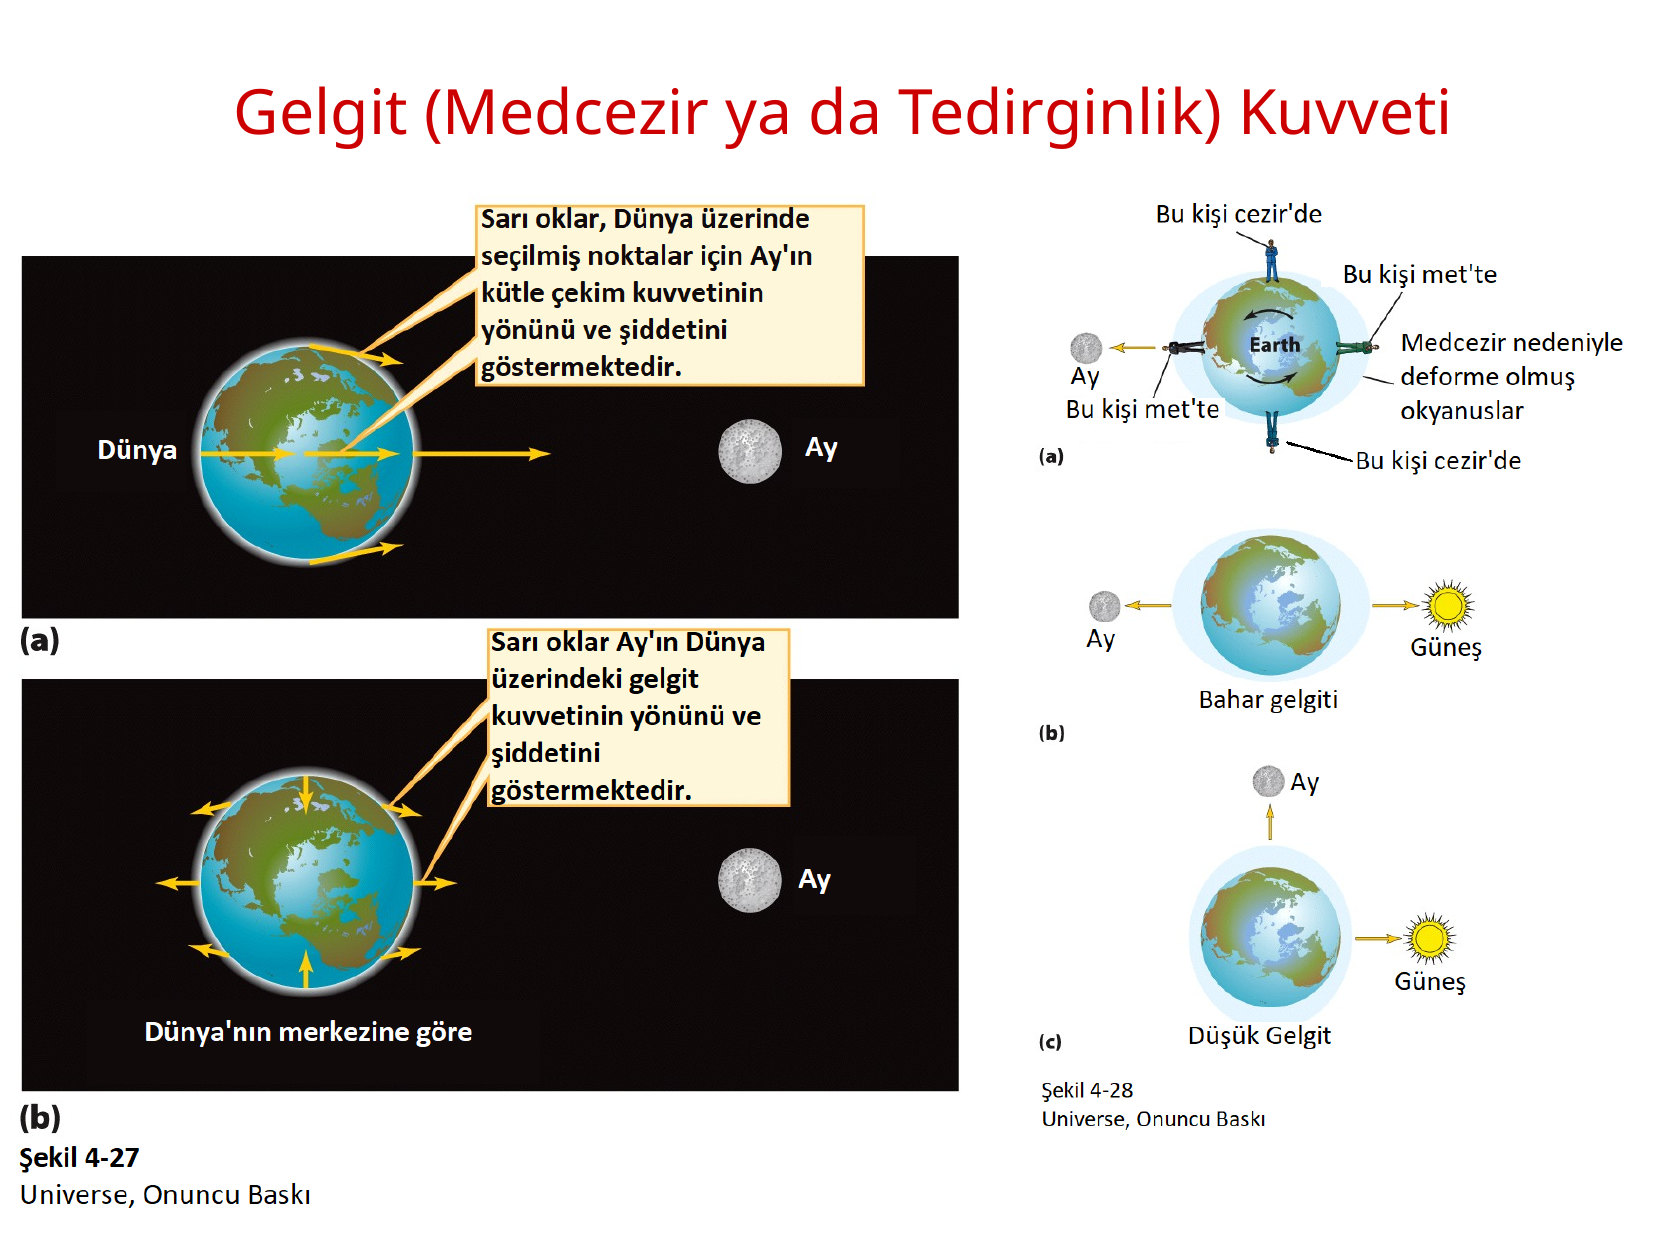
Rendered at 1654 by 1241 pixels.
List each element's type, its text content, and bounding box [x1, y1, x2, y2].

picture [1035, 194, 1639, 1140]
title Gelgit (Medcezir ya da Tedirginlik) Kuvveti [82, 43, 1571, 176]
picture [10, 194, 991, 1231]
